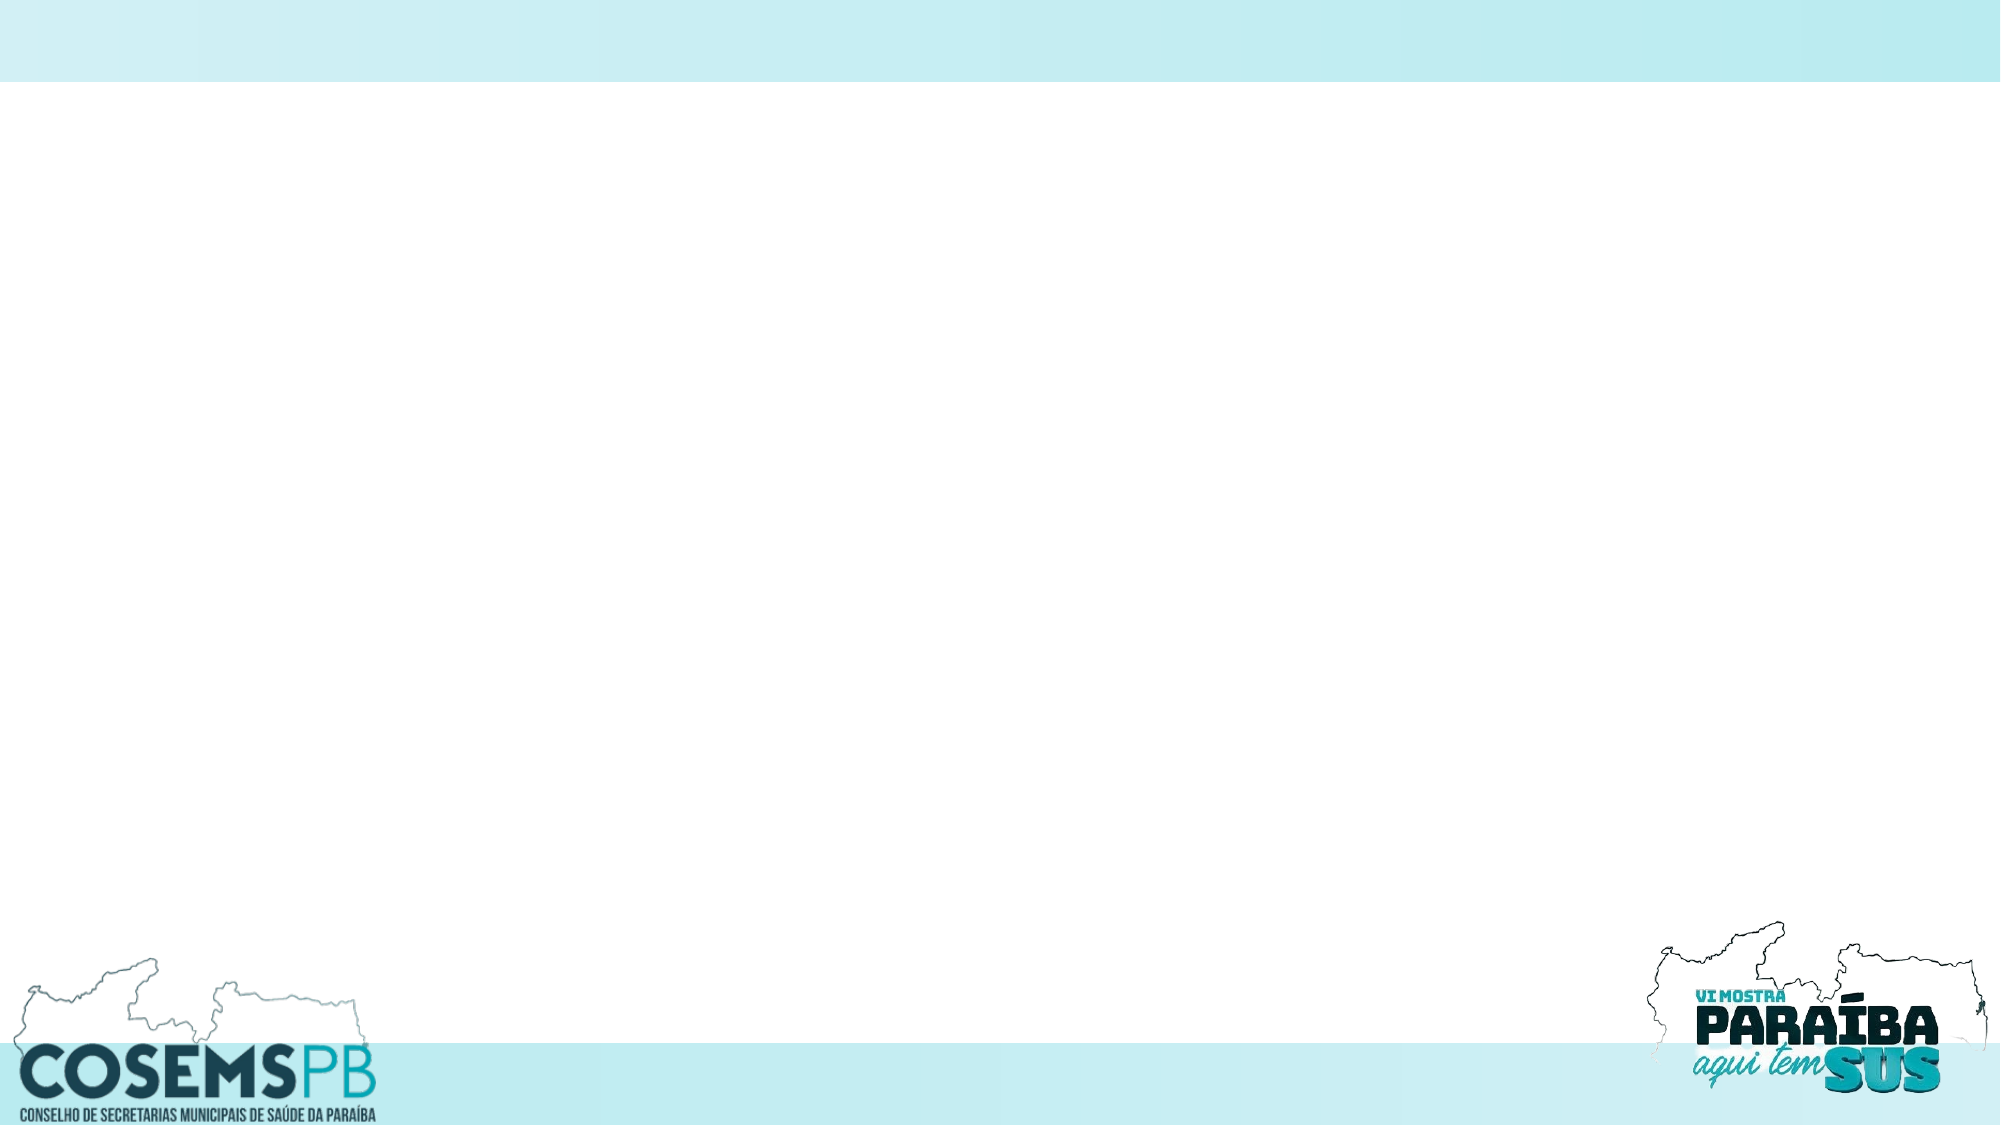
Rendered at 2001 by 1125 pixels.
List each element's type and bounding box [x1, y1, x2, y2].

picture [1637, 907, 2000, 1125]
picture [13, 956, 377, 1124]
